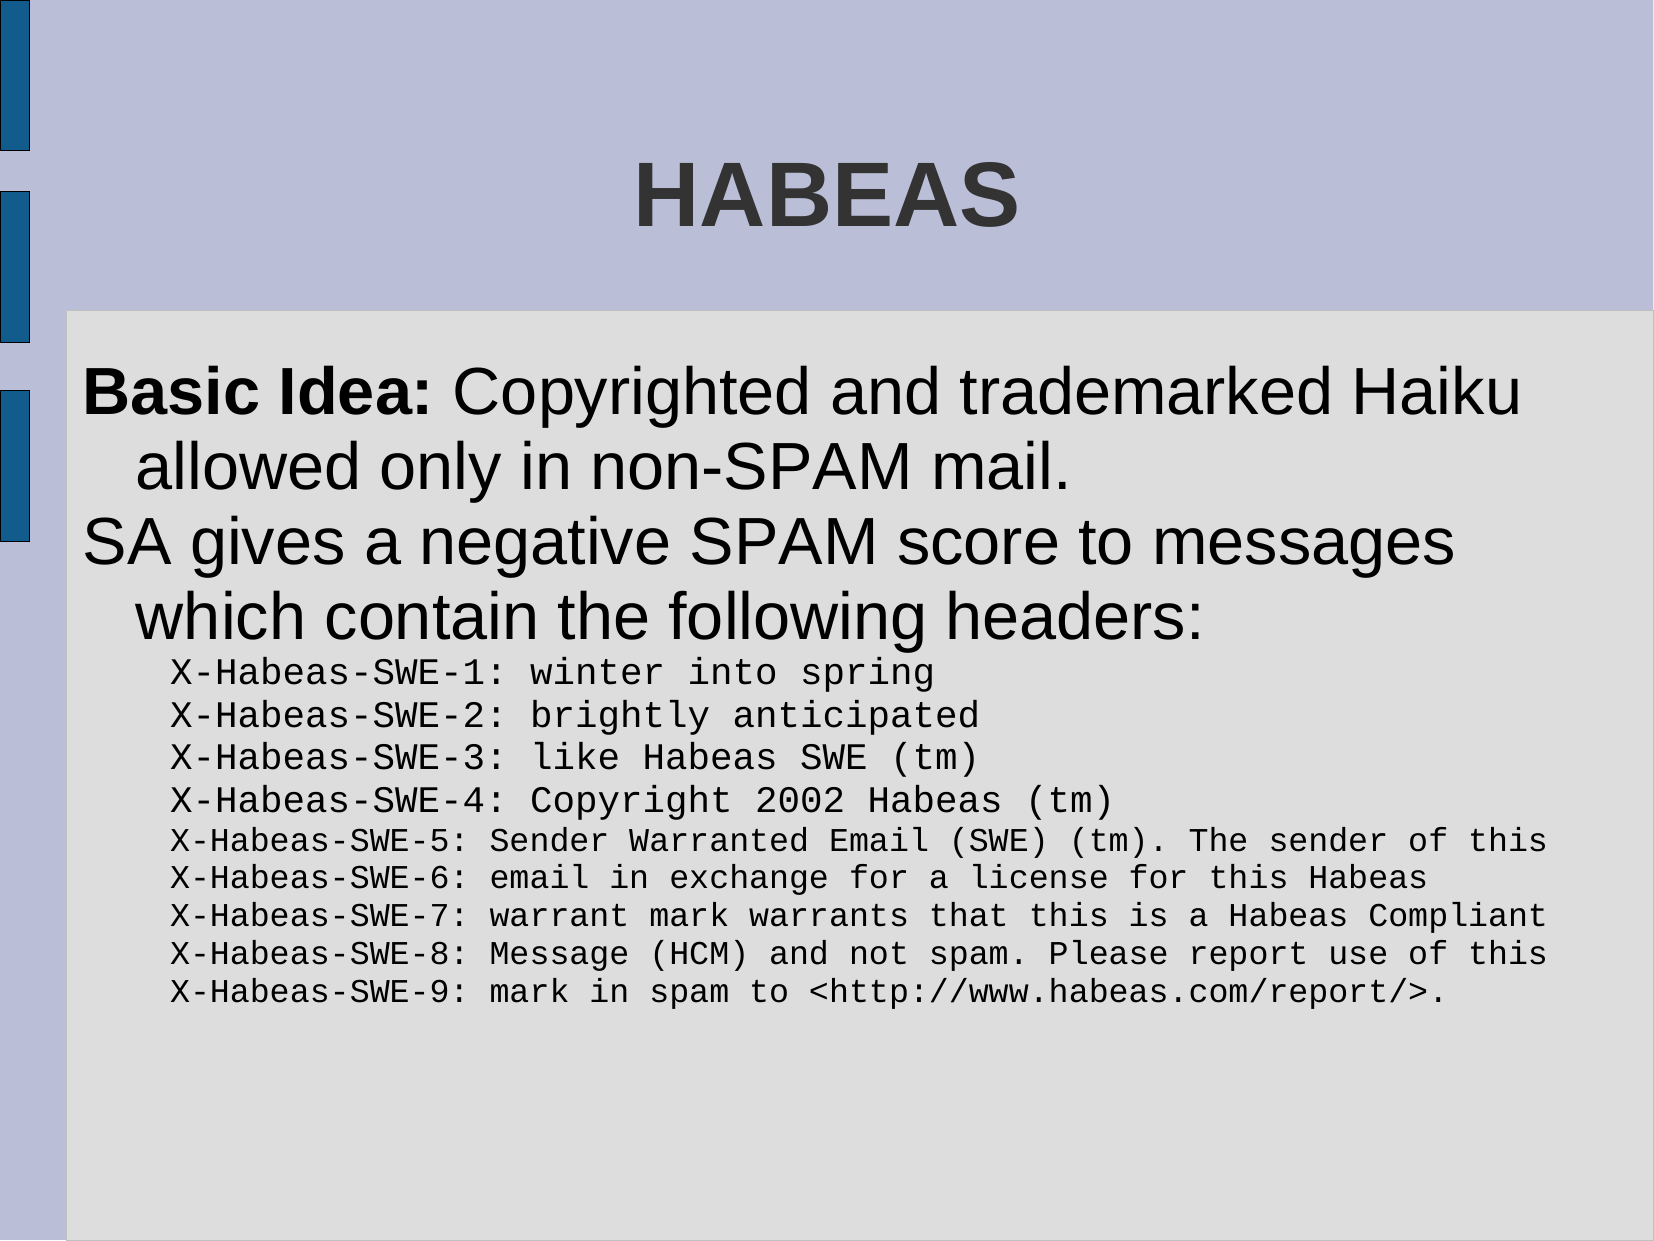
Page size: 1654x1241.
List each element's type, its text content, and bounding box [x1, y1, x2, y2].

title HABEAS [121, 91, 1534, 299]
list Basic Idea: Copyrighted and trademarked Haiku allowed only in non-SPAM mail. SA gives a negative SPAM score to messages which contain the following headers: X-Habeas-SWE-1: winter into spring X-Habeas-SWE-2: brightly anticipated X-Habeas-SWE-3: like Habeas SWE (tm) X-Habeas-SWE-4: Copyright 2002 Habeas (tm) X-Habeas-SWE-5: Sender Warranted Email (SWE) (tm). The sender of this X-Habeas-SWE-6: email in exchange for a license for this Habeas X-Habeas-SWE-7: warrant mark warrants that this is a Habeas Compliant X-Habeas-SWE-8: Message (HCM) and not spam. Please report use of this X-Habeas-SWE-9: mark in spam to <http://www.habeas.com/report/>. [64, 354, 1601, 1136]
